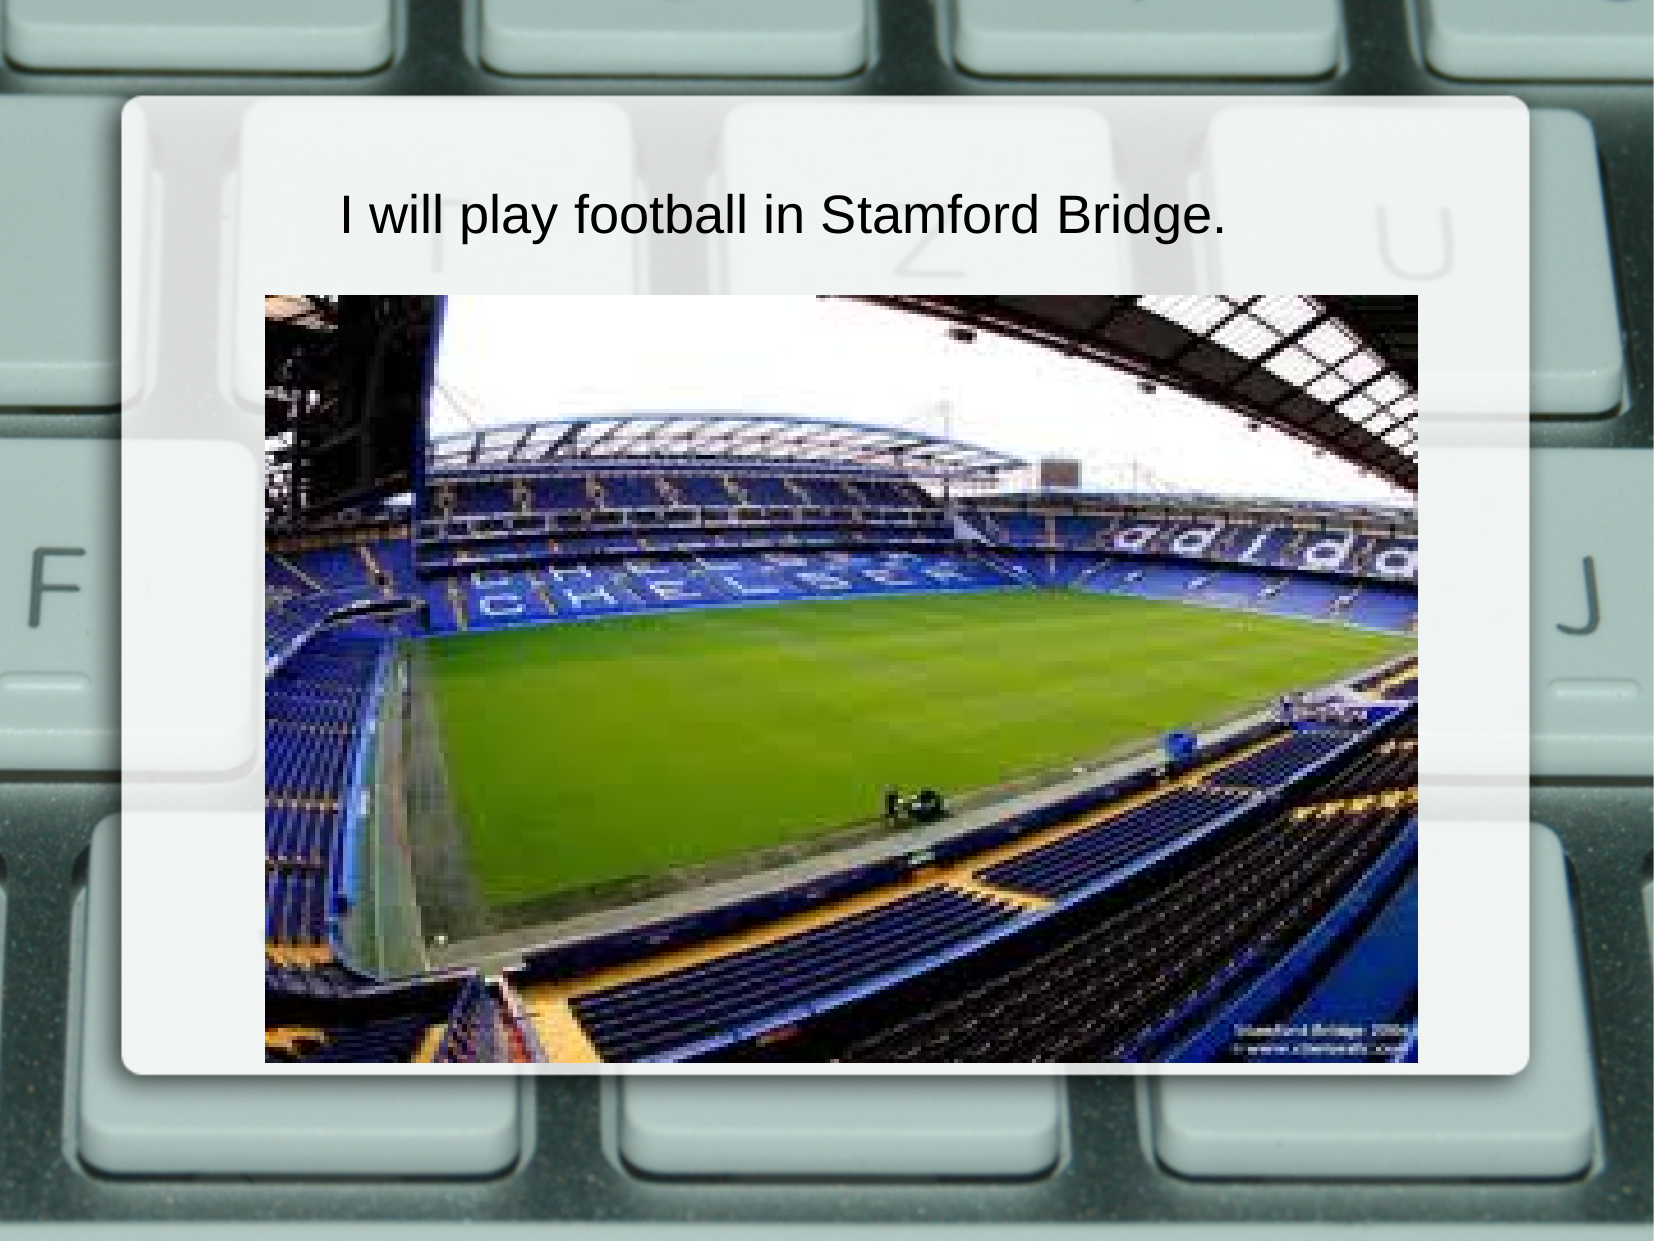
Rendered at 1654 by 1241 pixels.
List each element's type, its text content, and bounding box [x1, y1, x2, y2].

picture [0, 0, 1654, 1241]
text_box I will play football in Stamford Bridge. [324, 177, 1259, 253]
